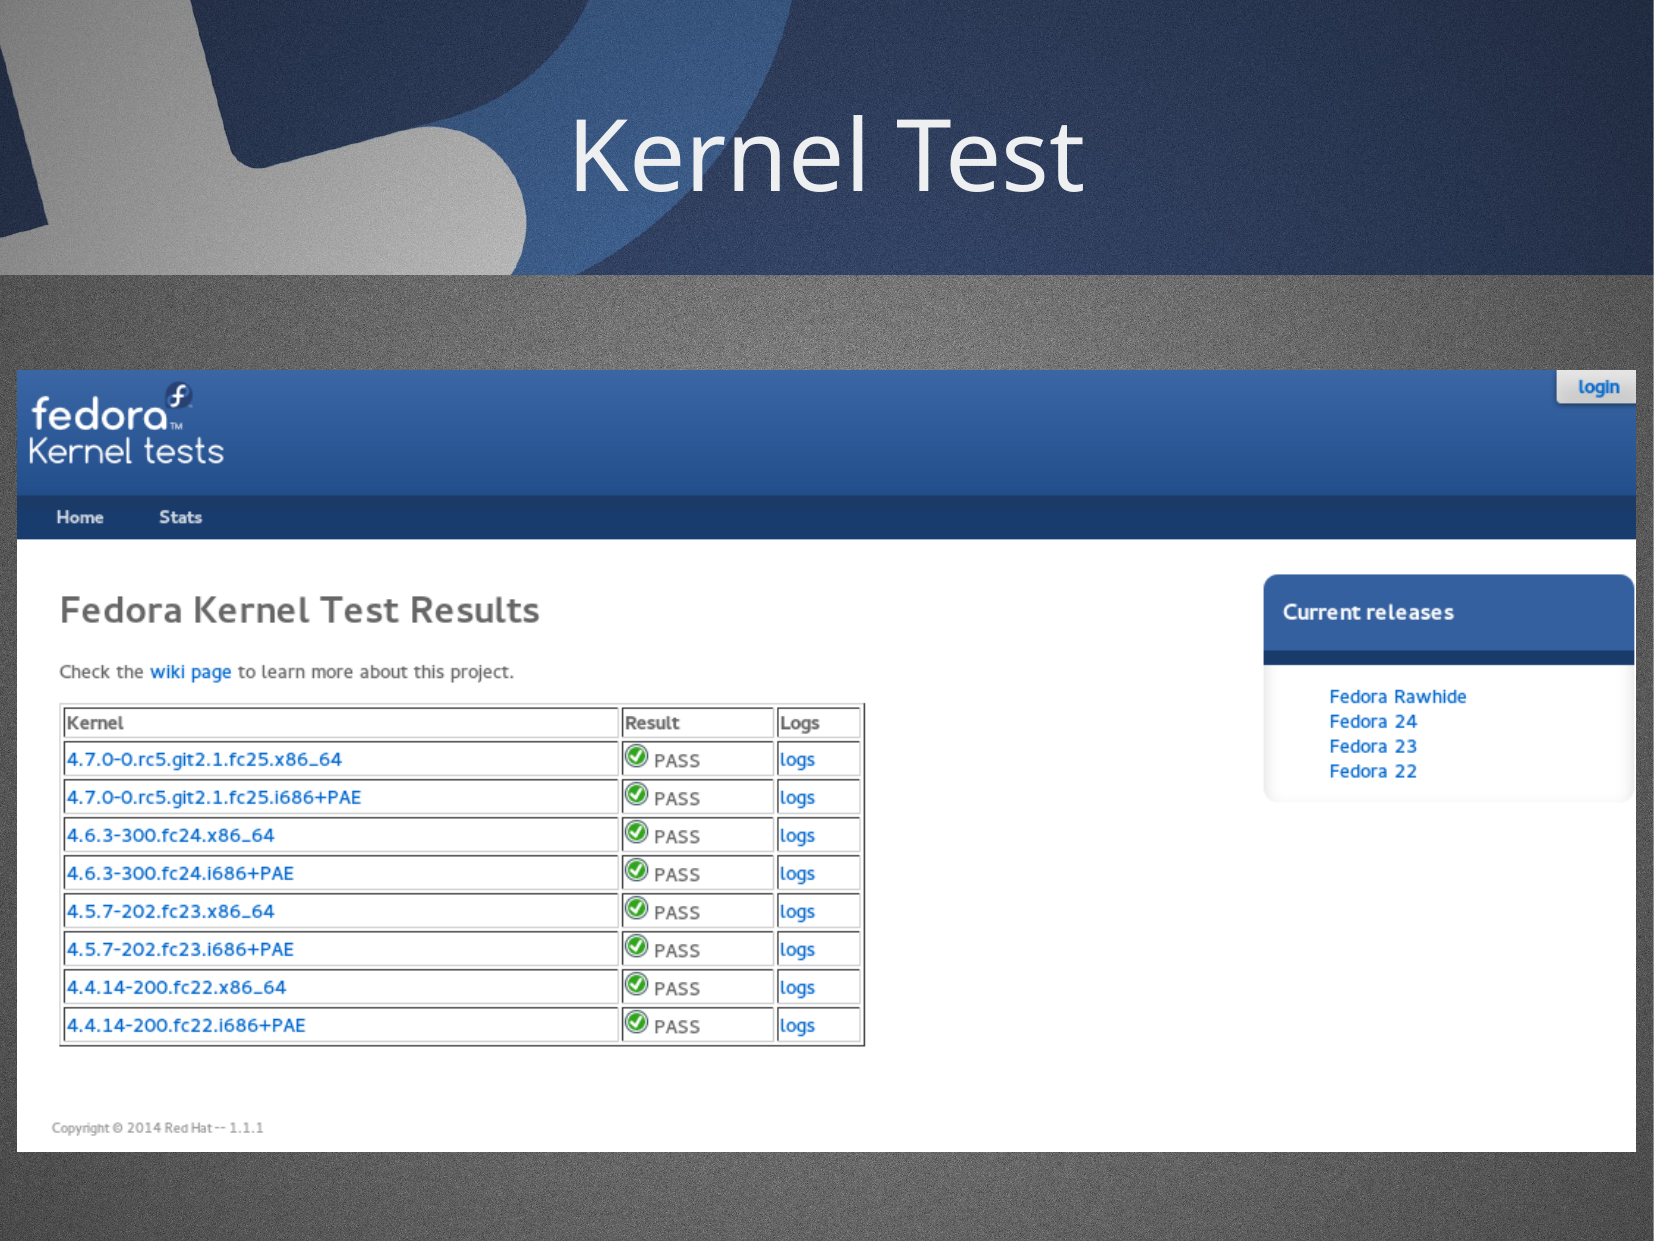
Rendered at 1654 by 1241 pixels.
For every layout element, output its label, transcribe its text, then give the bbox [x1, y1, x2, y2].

title Kernel Test [82, 49, 1571, 257]
picture [0, 0, 1654, 1241]
